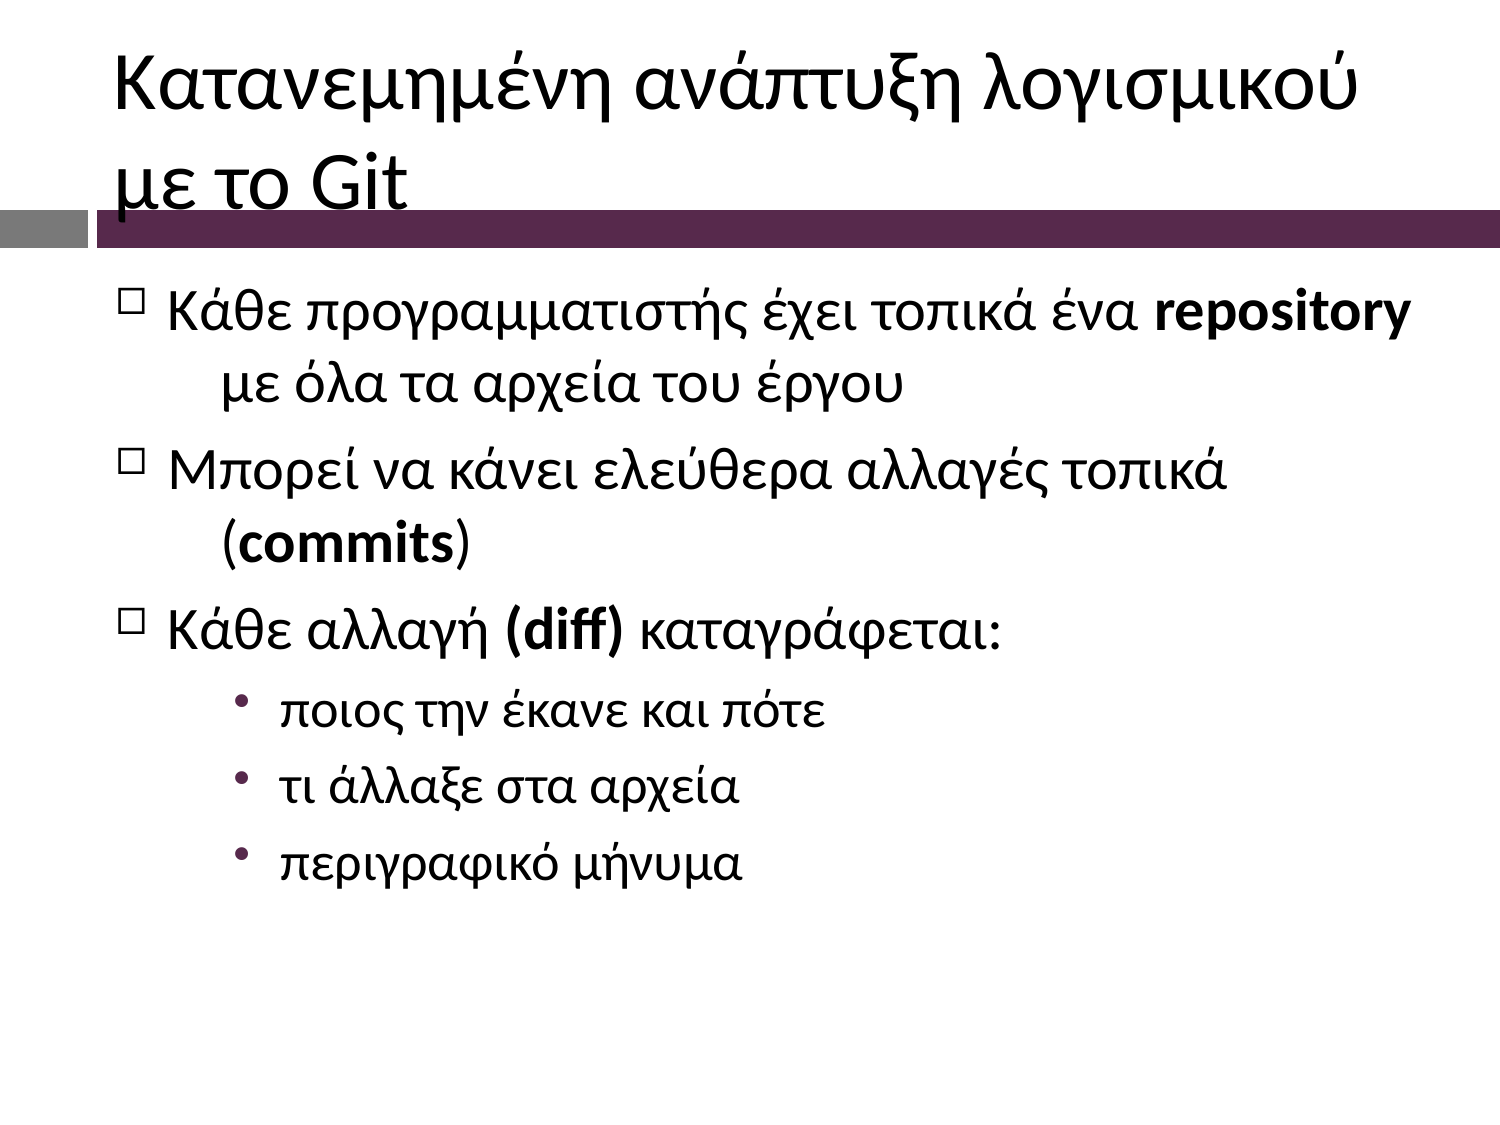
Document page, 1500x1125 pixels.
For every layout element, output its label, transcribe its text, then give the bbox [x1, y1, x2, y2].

list Κάθε προγραμματιστής έχει τοπικά ένα repository με όλα τα αρχεία του έργου Μπορεί να κάνει ελεύθερα αλλαγές τοπικά (commits) Κάθε αλλαγή (diff) καταγράφεται: ποιος την έκανε και πότε τι άλλαξε στα αρχεία περιγραφικό μήνυμα [100, 262, 1438, 1000]
title Κατανεμημένη ανάπτυξη λογισμικού με το Git [100, 19, 1438, 182]
